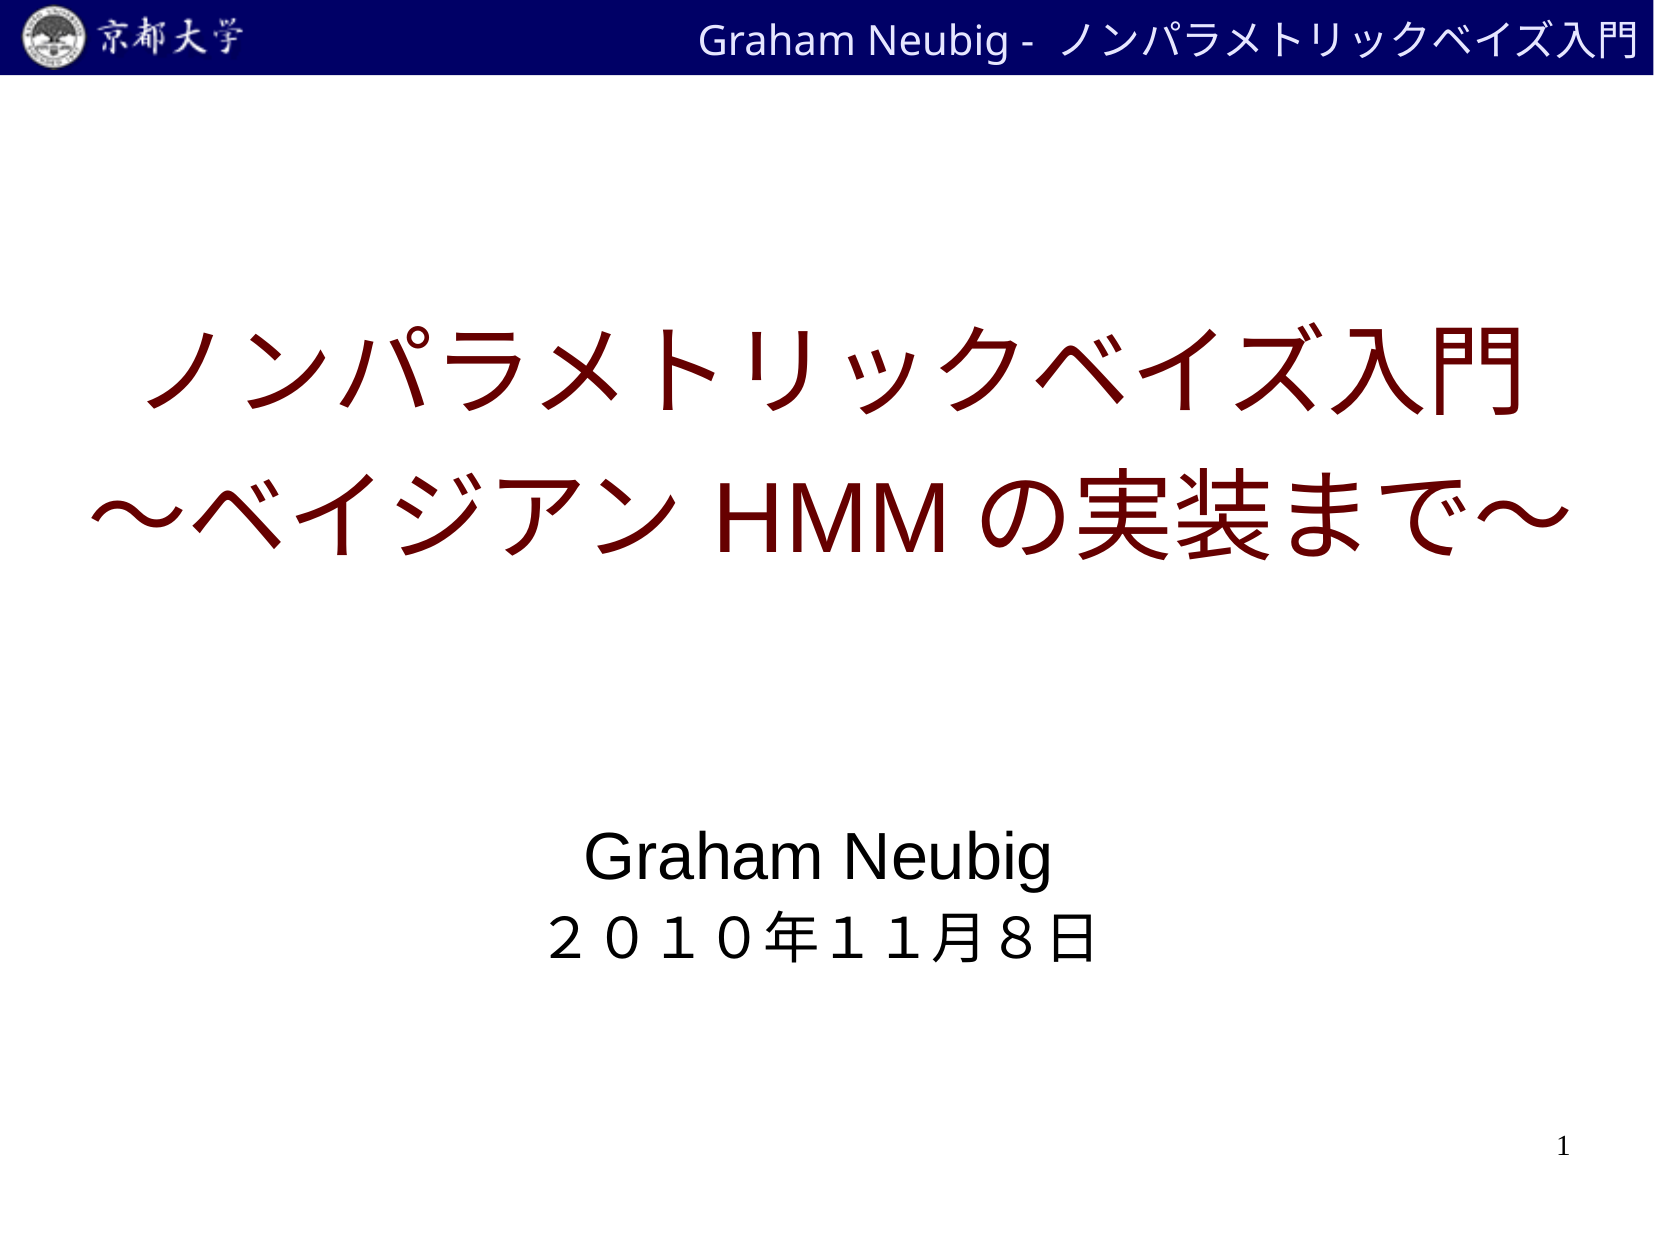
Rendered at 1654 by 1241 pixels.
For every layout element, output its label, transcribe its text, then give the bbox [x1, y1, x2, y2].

title ノンパラメトリックベイズ入門 〜ベイジアンHMMの実装まで〜 [86, 326, 1576, 546]
subtitle Graham Neubig ２０１０年１１月８日 [75, 787, 1564, 1007]
picture [0, 0, 247, 70]
